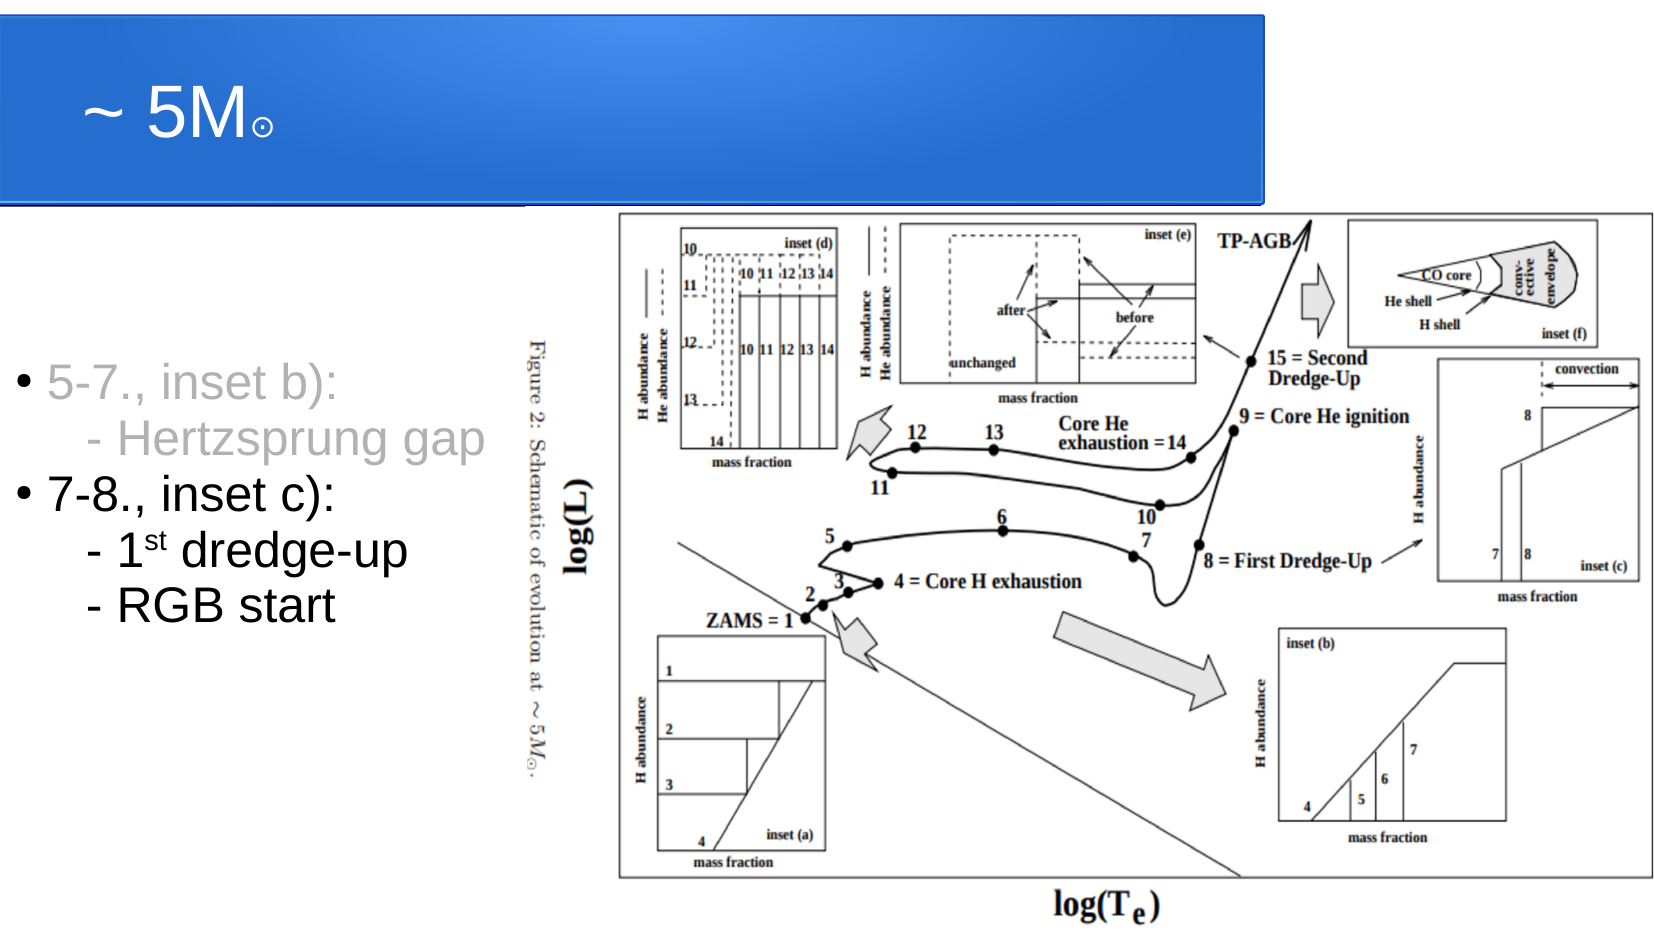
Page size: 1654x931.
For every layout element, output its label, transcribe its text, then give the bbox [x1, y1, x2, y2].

subtitle 5-7., inset b): - Hertzsprung gap 7-8., inset c): - 1st dredge-up - RGB start [15, 224, 525, 764]
title ~ 5M⊙ [82, 35, 1235, 189]
picture [525, 206, 1654, 931]
